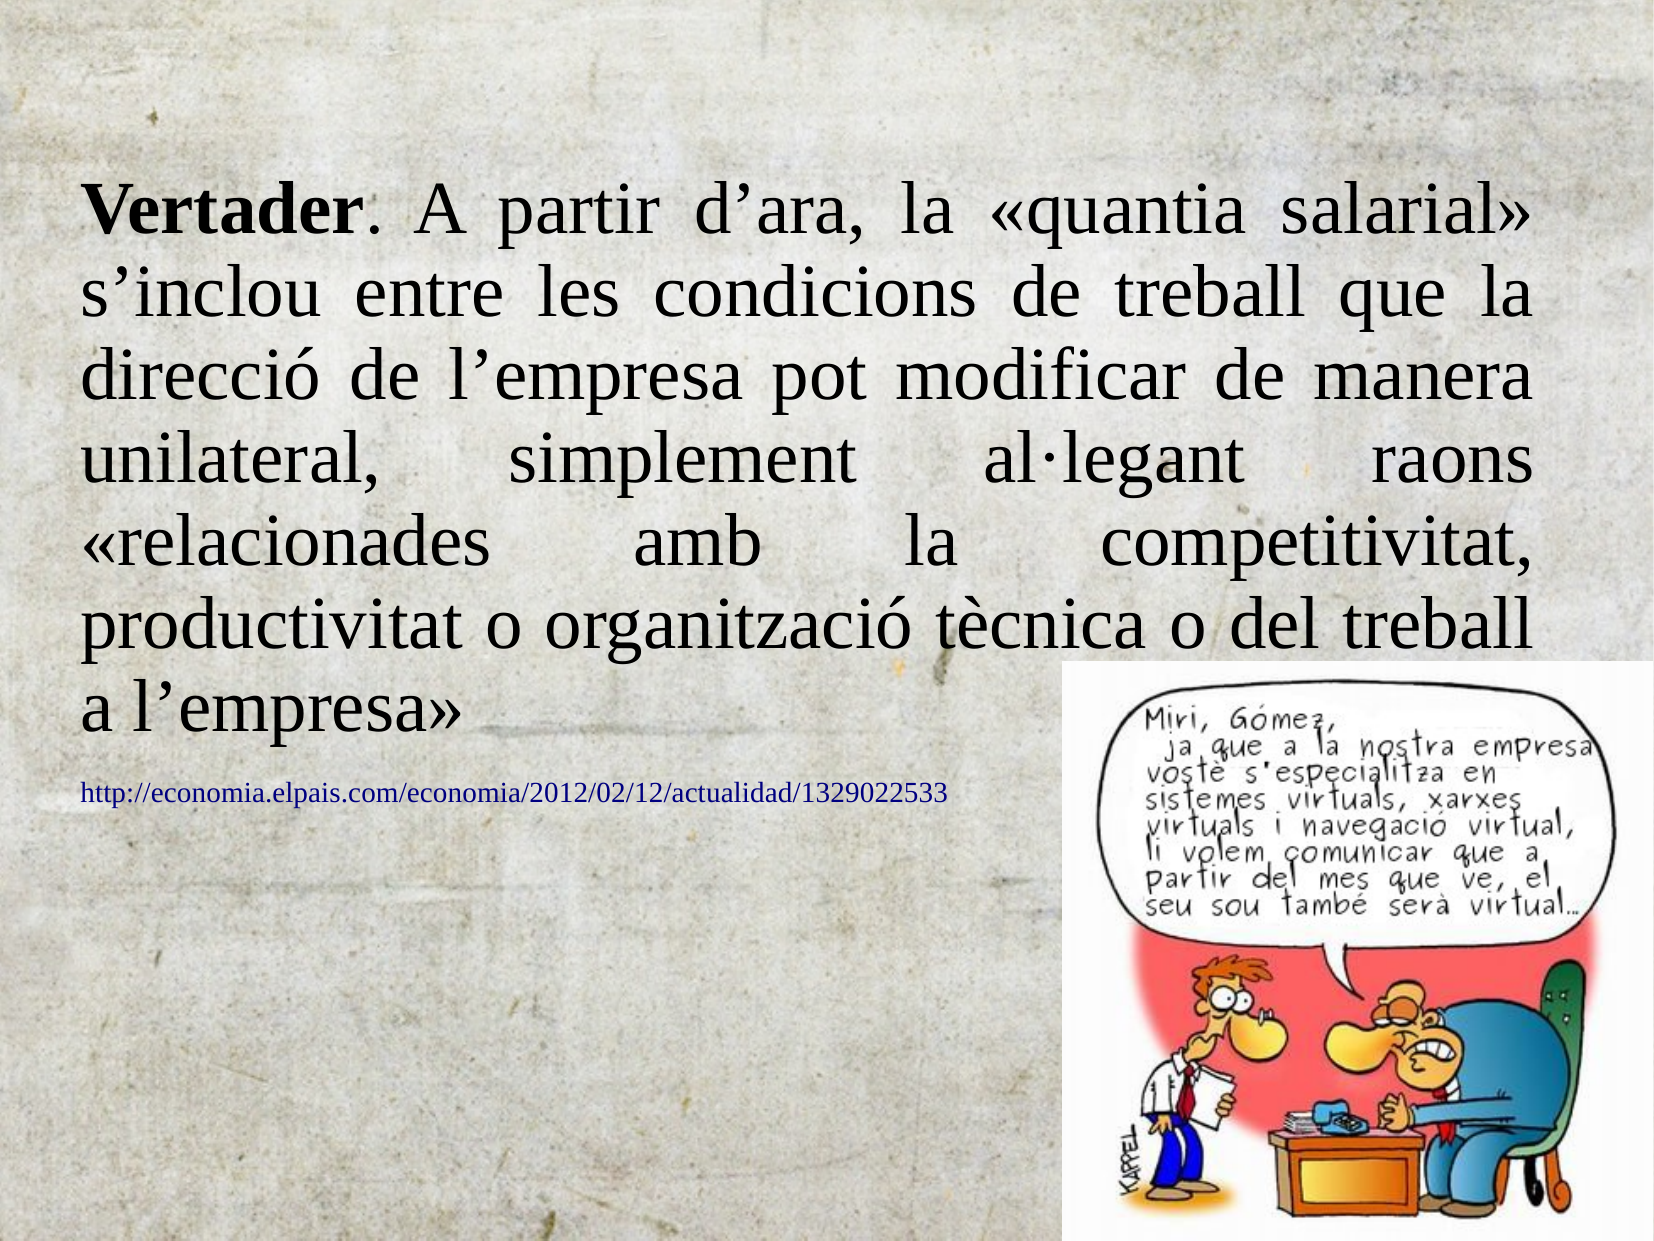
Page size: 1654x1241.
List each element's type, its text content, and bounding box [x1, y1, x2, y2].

picture [0, 0, 1654, 1241]
list Vertader. A partir d’ara, la «quantia salarial» s’inclou entre les condicions de treball que la direcció de l’empresa pot modificar de manera unilateral, simplement al·legant raons «relacionades amb la competitivitat, productivitat o organització tècnica o del treball a l’empresa» http://economia.elpais.com/economia/2012/02/12/actualidad/1329022533 [80, 166, 1536, 886]
